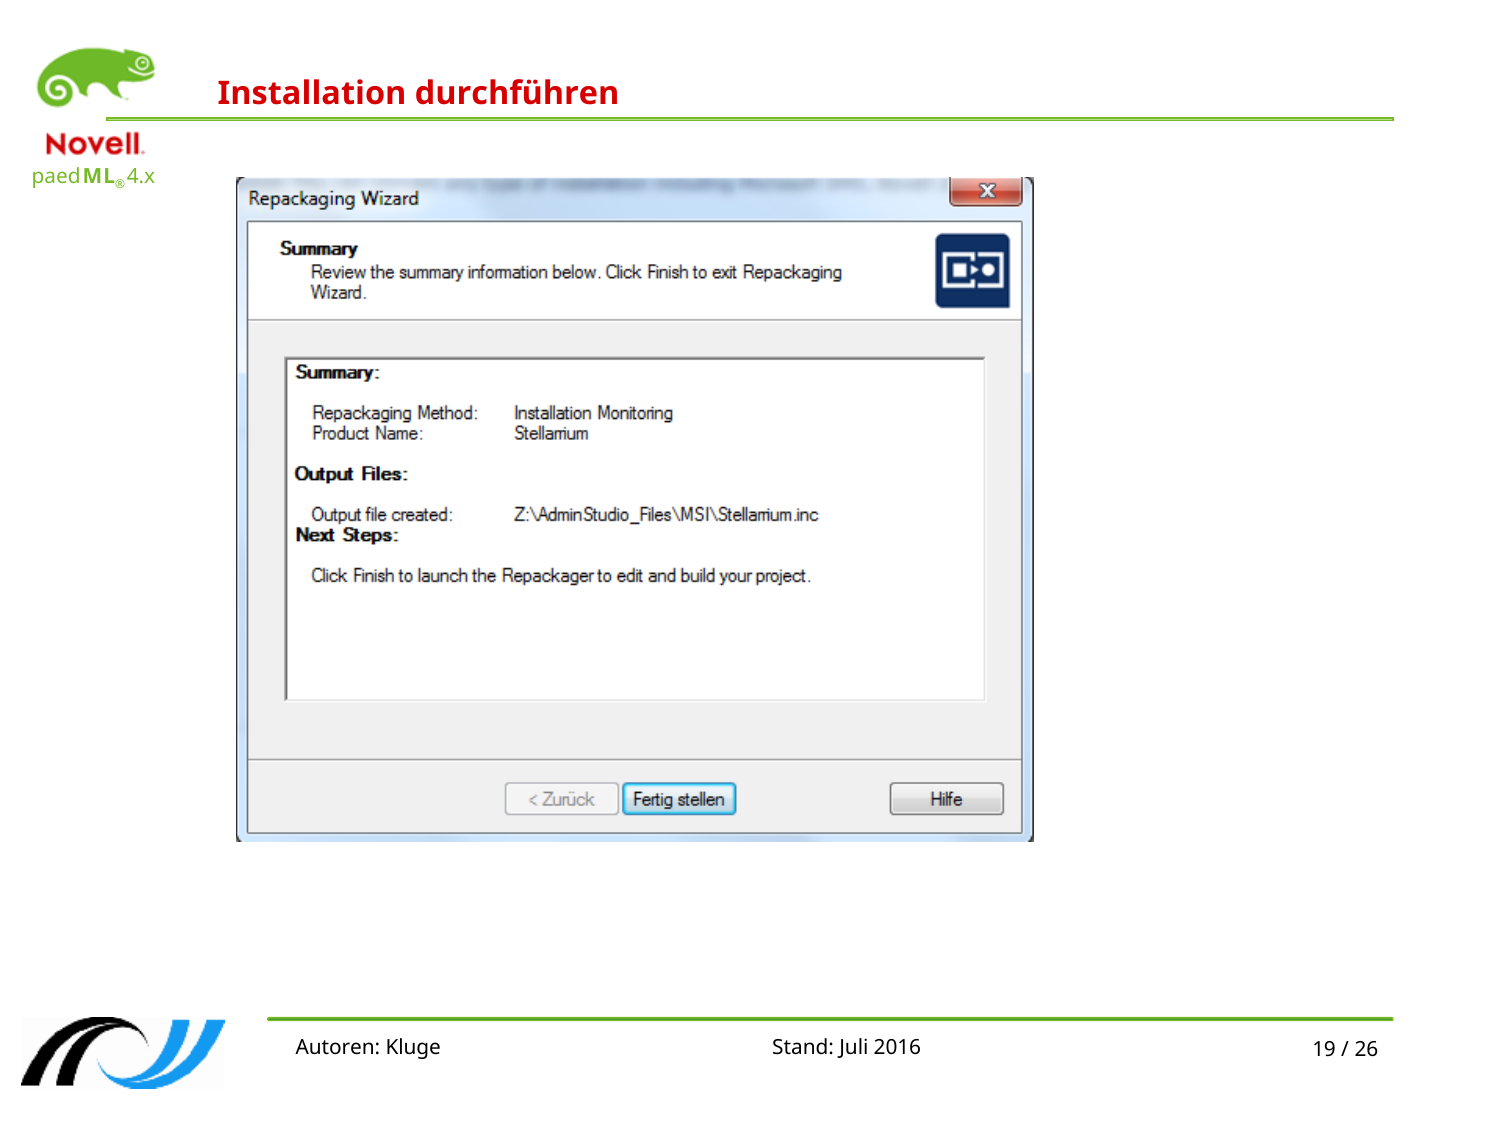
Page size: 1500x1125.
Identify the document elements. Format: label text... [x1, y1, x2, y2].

picture [236, 177, 1034, 842]
title Installation durchführen [202, 41, 1359, 142]
picture [21, 1017, 225, 1089]
picture [24, 32, 167, 175]
